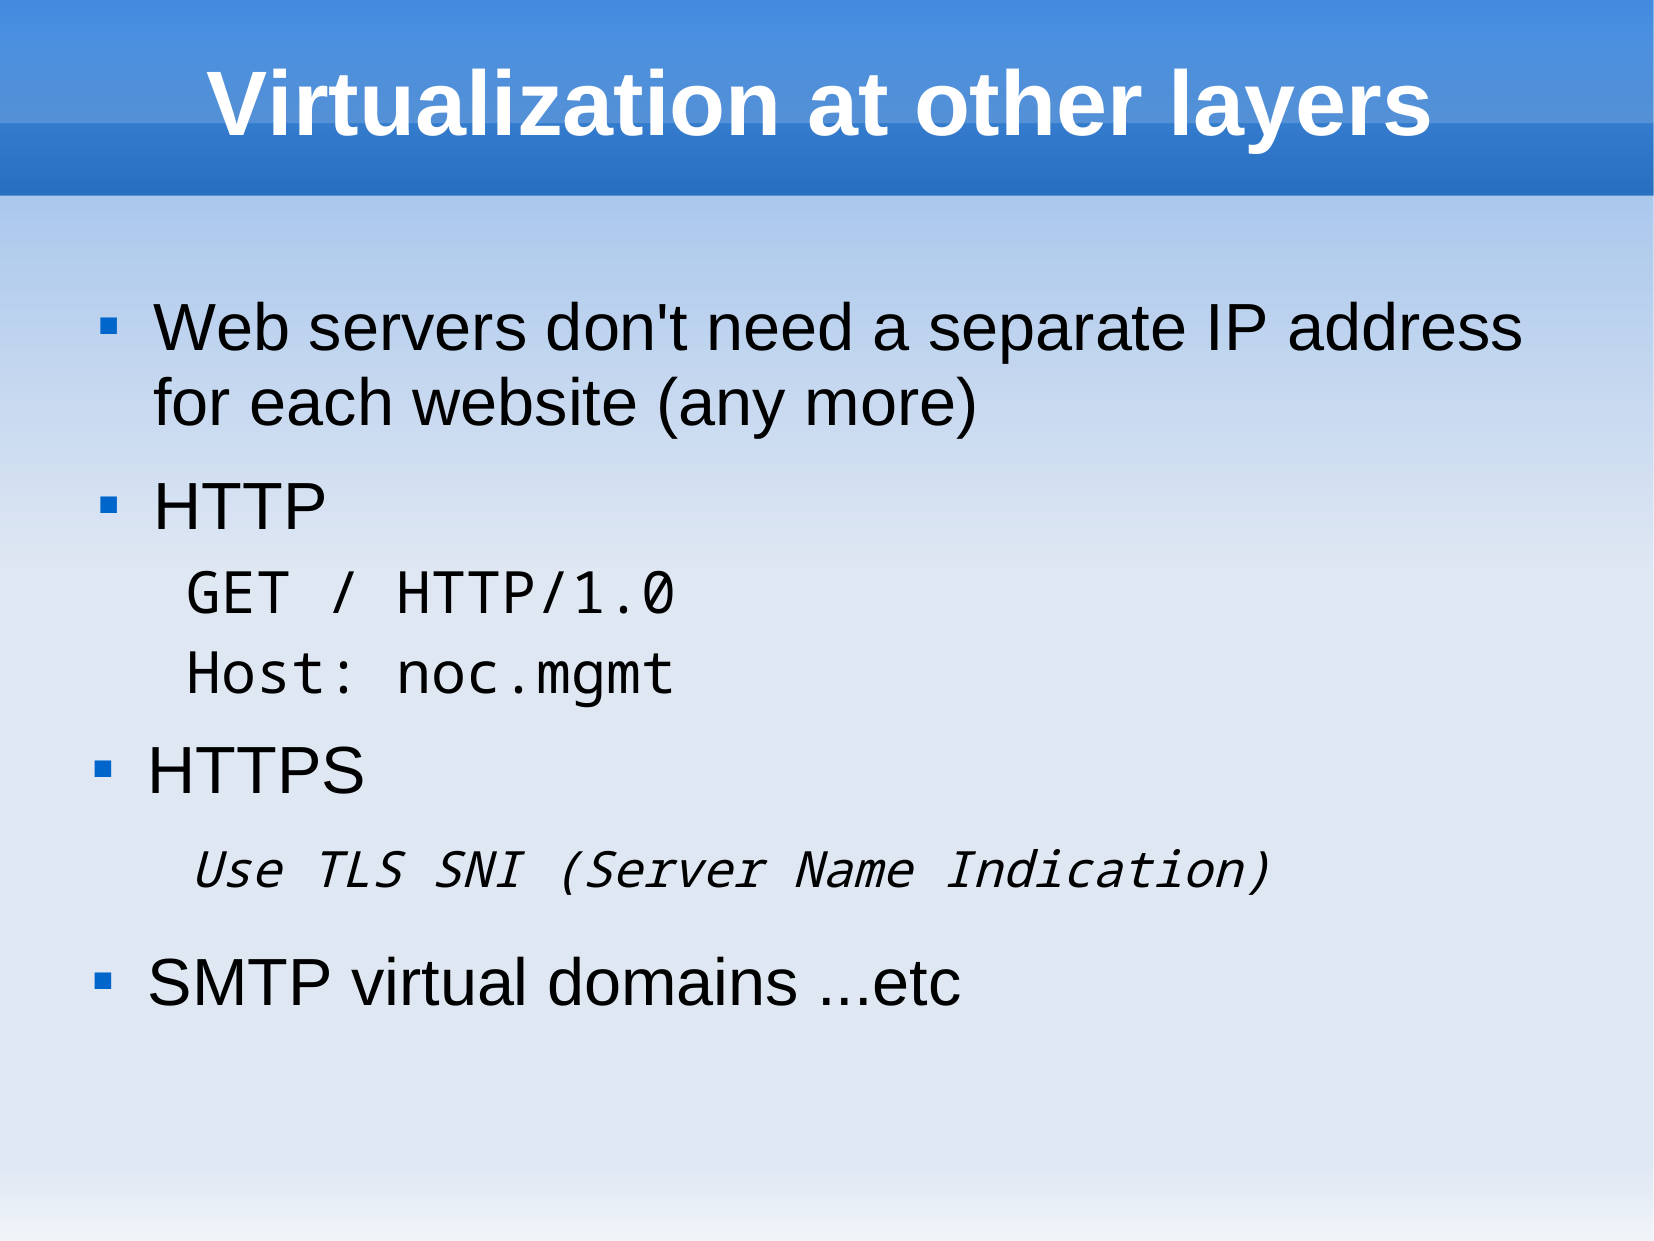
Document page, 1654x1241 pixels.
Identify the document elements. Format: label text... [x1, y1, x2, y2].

list HTTPS [76, 733, 1565, 827]
list Web servers don't need a separate IP address for each website (any more) HTTP [82, 290, 1571, 545]
text_box GET / HTTP/1.0 Host: noc.mgmt [171, 544, 1324, 752]
title Virtualization at other layers [76, 7, 1565, 200]
list SMTP virtual domains ...etc [76, 944, 1565, 1039]
picture [0, 0, 1654, 1241]
text_box Use TLS SNI (Server Name Indication) [177, 826, 1329, 944]
